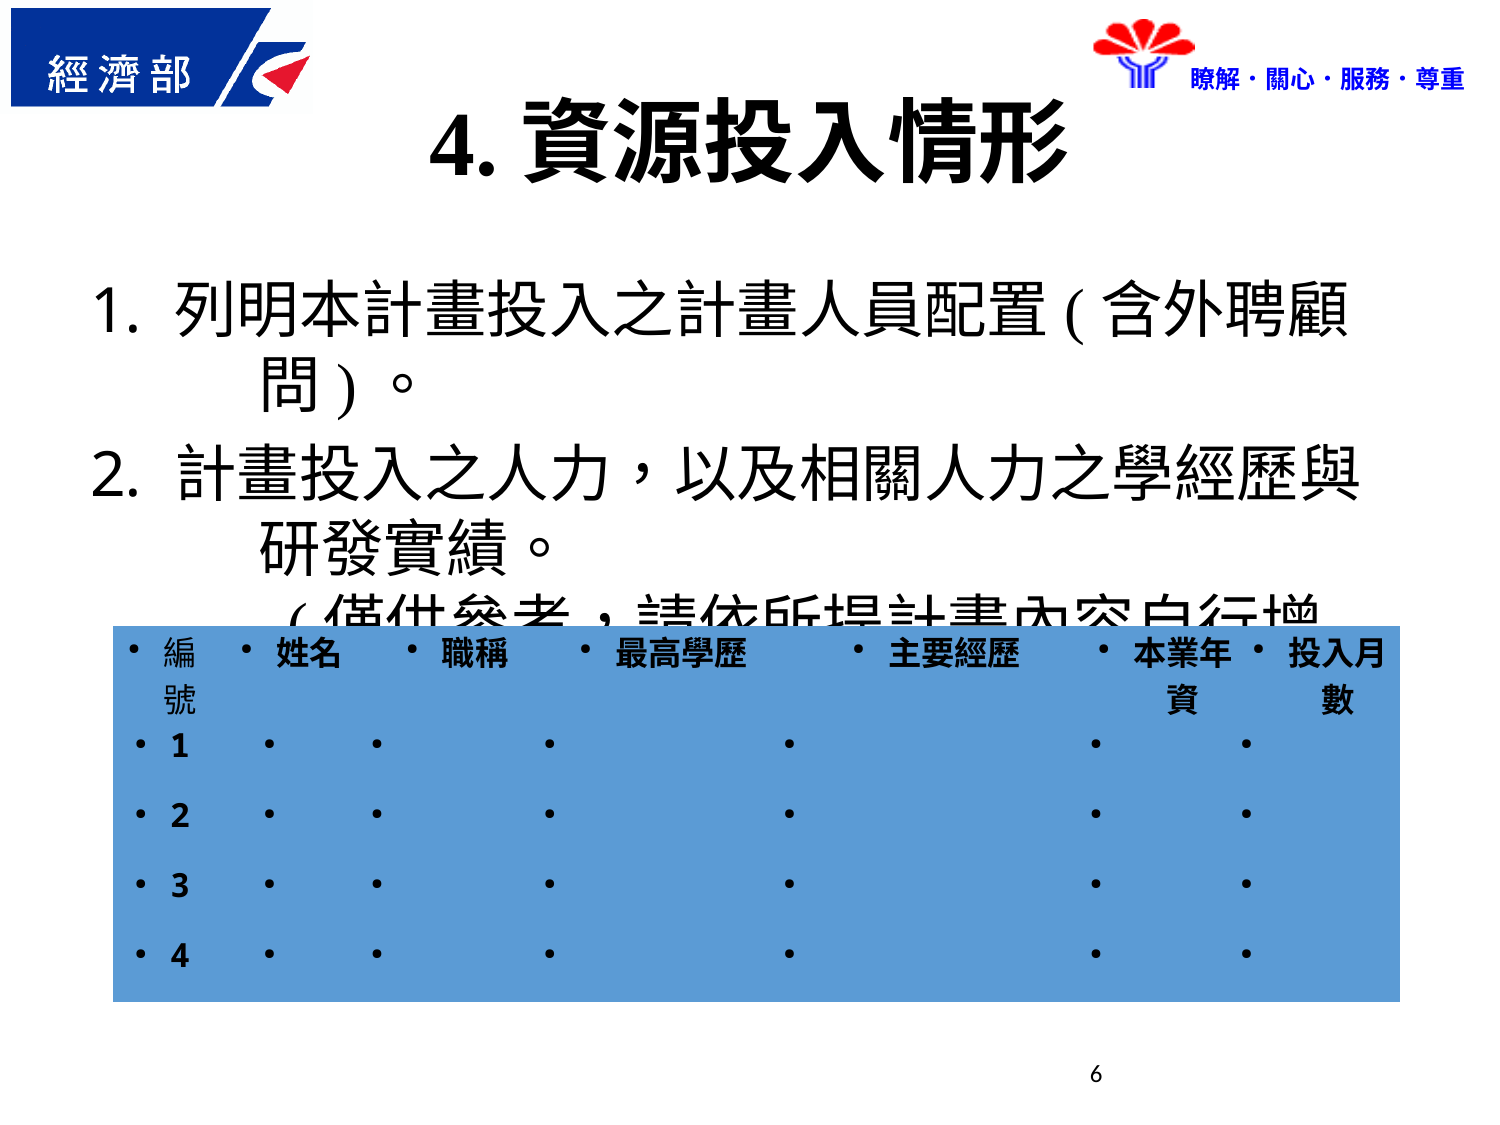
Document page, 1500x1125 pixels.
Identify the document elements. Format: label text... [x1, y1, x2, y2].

table_cell [1090, 932, 1241, 1002]
table_header 姓名 [212, 626, 371, 722]
table_cell [212, 932, 371, 1002]
table_cell 2 [113, 792, 212, 862]
table_cell [1241, 862, 1400, 932]
table_cell [544, 792, 784, 862]
table_cell [544, 862, 784, 932]
table_header 本業年資 [1090, 626, 1241, 722]
table_cell [1241, 932, 1400, 1002]
table_cell [371, 862, 544, 932]
table_header 職稱 [371, 626, 544, 722]
table_cell [1090, 722, 1241, 792]
table_cell 4 [113, 932, 212, 1002]
table_cell [371, 932, 544, 1002]
table_cell [784, 932, 1090, 1002]
table_cell 3 [113, 862, 212, 932]
table_cell [1241, 722, 1400, 792]
table_cell [784, 722, 1090, 792]
table_cell [371, 722, 544, 792]
table_header 編號 [113, 626, 212, 722]
title 4.資源投入情形 [75, 45, 1426, 233]
table_cell 1 [113, 722, 212, 792]
table_cell [1241, 792, 1400, 862]
table_cell [212, 862, 371, 932]
table_header 主要經歷 [784, 626, 1090, 722]
table_cell [212, 792, 371, 862]
text_box [1074, 1042, 1426, 1103]
list 列明本計畫投入之計畫人員配置(含外聘顧問)。 計畫投入之人力，以及相關人力之學經歷與研發實績。 (僅供參考，請依所提計畫內容自行增列) [75, 262, 1426, 1005]
table_cell [784, 862, 1090, 932]
table_cell [1090, 792, 1241, 862]
table_header 投入月數 [1241, 626, 1400, 722]
table_header 最高學歷 [544, 626, 784, 722]
table_cell [544, 932, 784, 1002]
table_cell [371, 792, 544, 862]
table_cell [1090, 862, 1241, 932]
table_cell [544, 722, 784, 792]
table_cell [212, 722, 371, 792]
table_cell [784, 792, 1090, 862]
